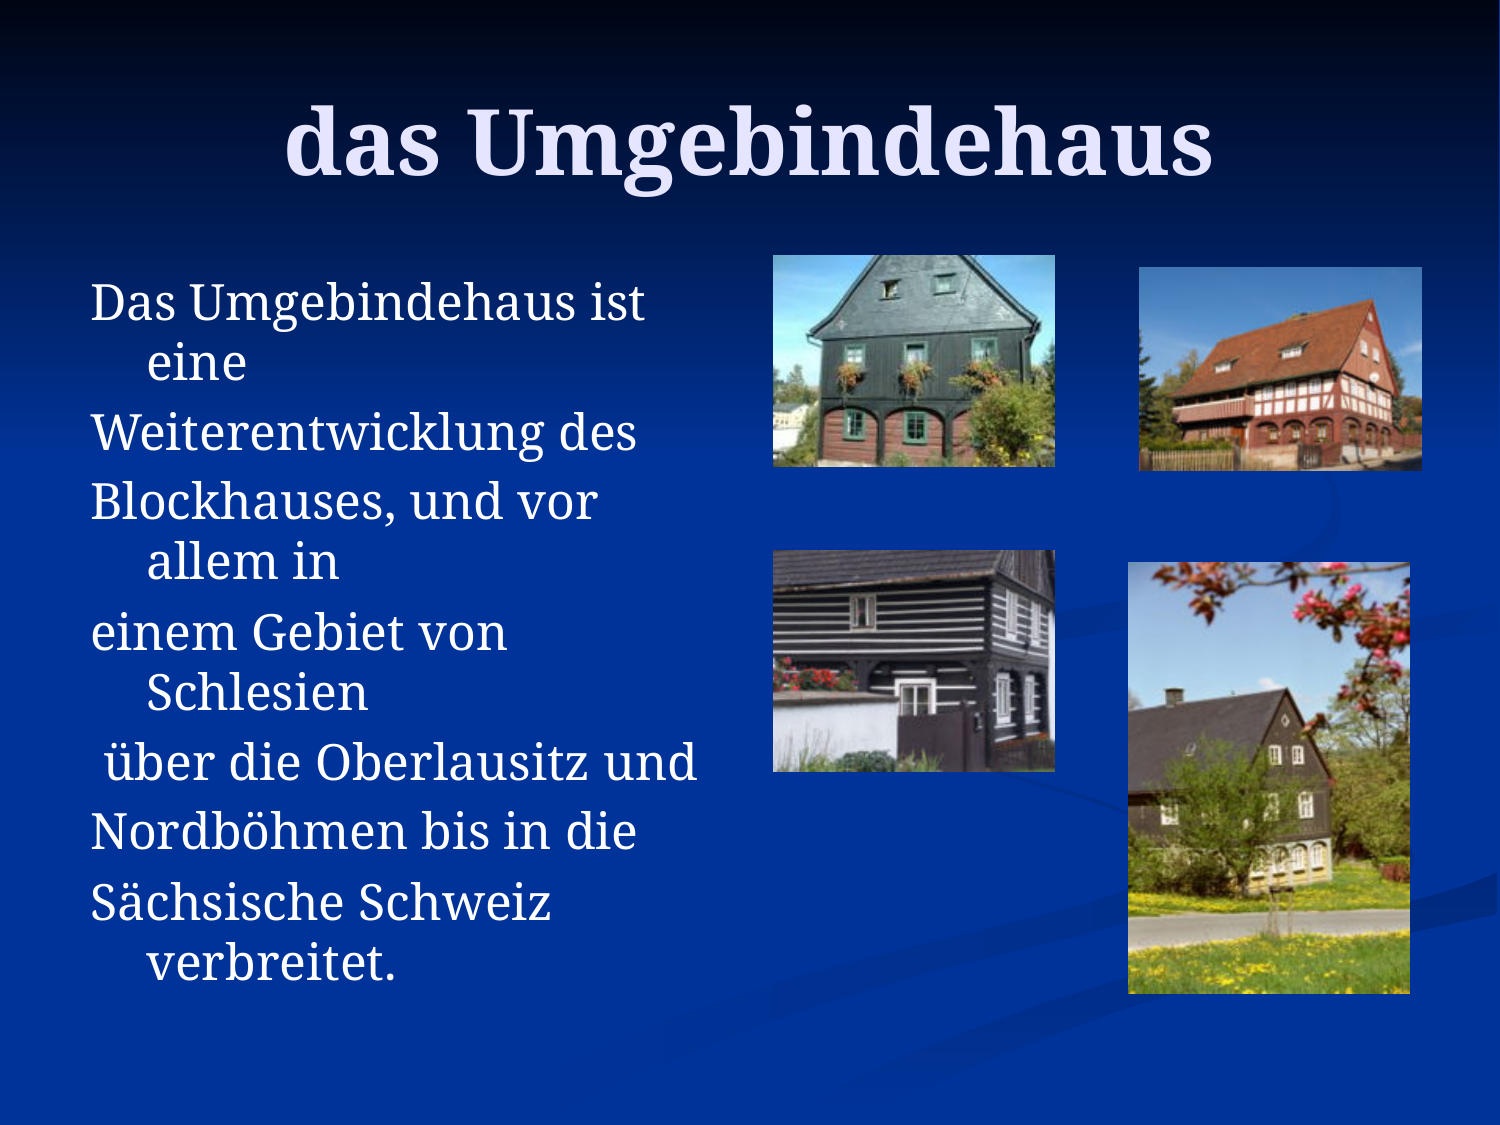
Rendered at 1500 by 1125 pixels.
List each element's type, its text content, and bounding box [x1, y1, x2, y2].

list Das Umgebindehaus ist eine Weiterentwicklung des Blockhauses, und vor allem in einem Gebiet von Schlesien über die Oberlausitz und Nordböhmen bis in die Sächsische Schweiz verbreitet. [75, 262, 738, 1005]
title das Umgebindehaus [75, 45, 1425, 233]
picture [773, 550, 1055, 772]
picture [1128, 562, 1410, 994]
picture [1139, 267, 1422, 471]
picture [773, 255, 1055, 467]
